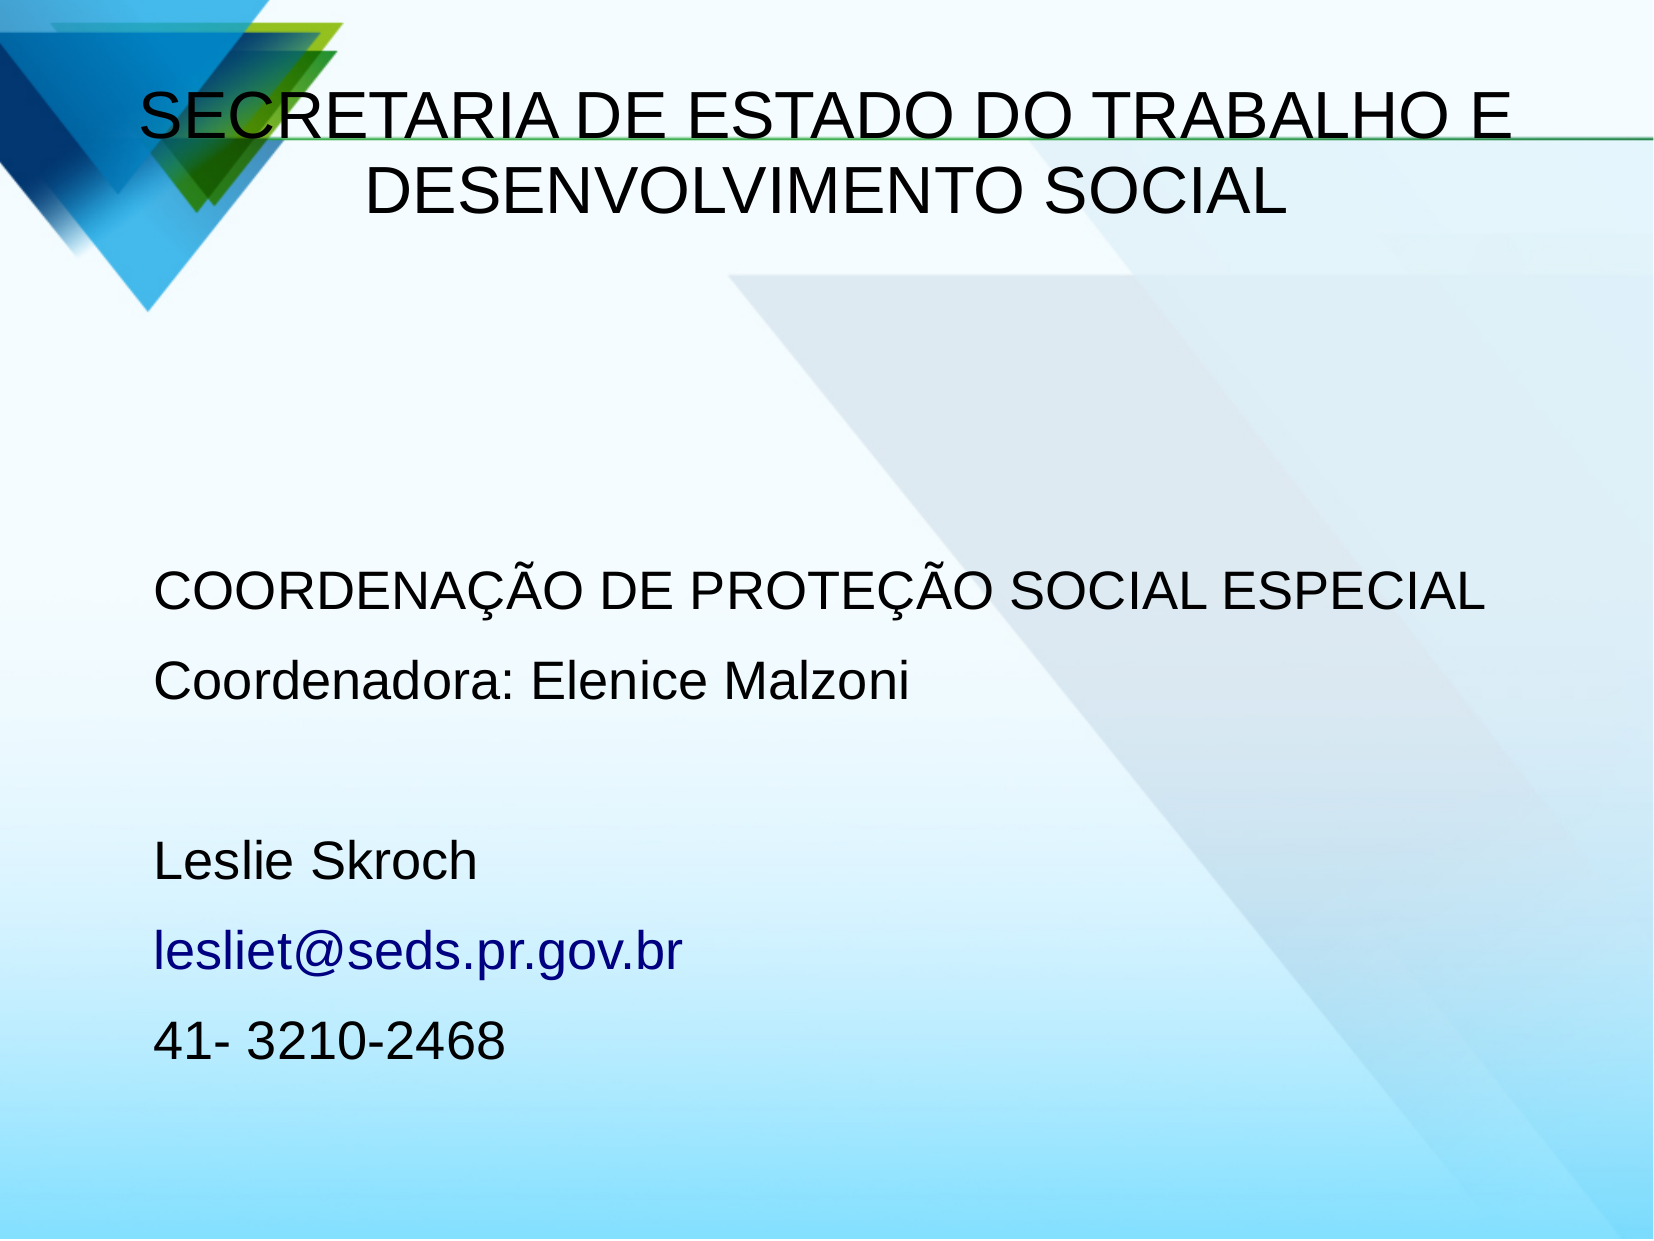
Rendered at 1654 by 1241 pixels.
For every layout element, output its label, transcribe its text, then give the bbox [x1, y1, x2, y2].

list COORDENAÇÃO DE PROTEÇÃO SOCIAL ESPECIAL Coordenadora: Elenice Malzoni Leslie Skroch lesliet@seds.pr.gov.br 41- 3210-2468 [82, 290, 1538, 1109]
title SECRETARIA DE ESTADO DO TRABALHO E DESENVOLVIMENTO SOCIAL [82, 56, 1571, 250]
picture [0, 0, 1654, 1239]
